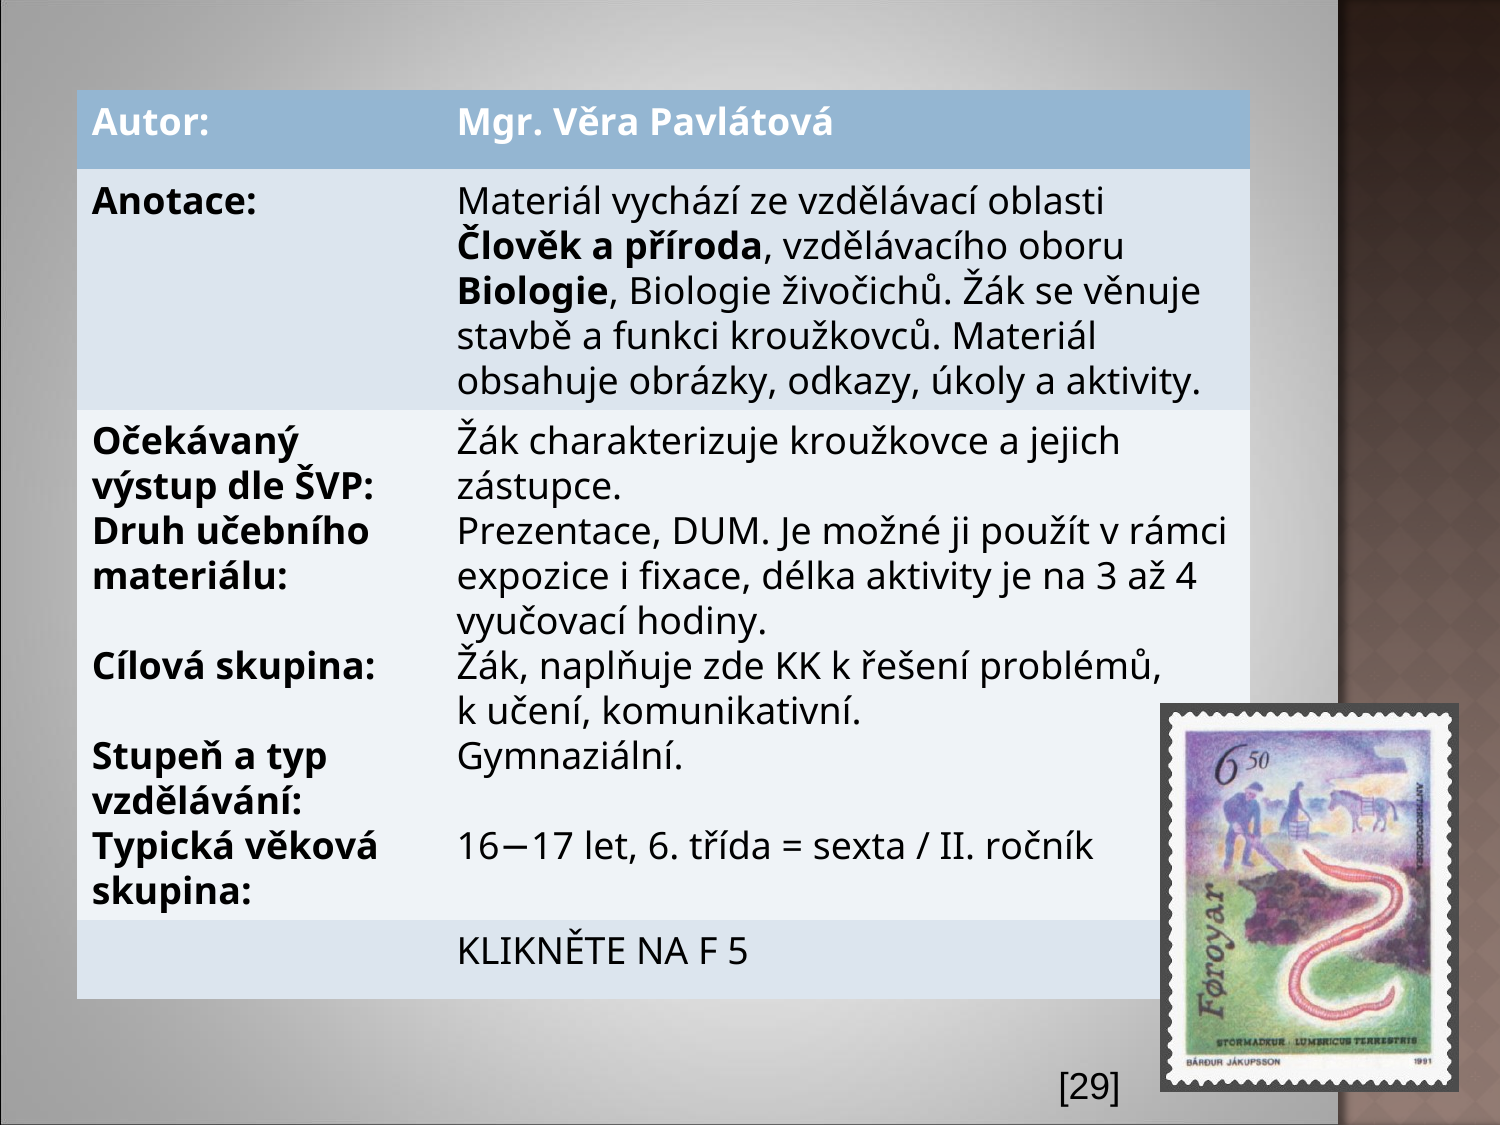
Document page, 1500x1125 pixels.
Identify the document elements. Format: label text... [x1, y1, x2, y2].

picture [0, 0, 1500, 1125]
table_cell Materiál vychází ze vzdělávací oblasti Člověk a příroda, vzdělávacího oboru Biologie, Biologie živočichů. Žák se věnuje stavbě a funkci kroužkovců. Materiál obsahuje obrázky, odkazy, úkoly a aktivity. [442, 169, 1250, 410]
table_cell Očekávaný výstup dle ŠVP: Druh učebního materiálu: Cílová skupina: Stupeň a typ vzdělávání: Typická věková skupina: [77, 410, 442, 920]
table_cell [77, 920, 442, 999]
table_header Mgr. Věra Pavlátová [442, 90, 1250, 169]
table_cell Žák charakterizuje kroužkovce a jejich zástupce. Prezentace, DUM. Je možné ji použít v rámci expozice i fixace, délka aktivity je na 3 až 4 vyučovací hodiny. Žák, naplňuje zde KK k řešení problémů, k učení, komunikativní. Gymnaziální. 16−17 let, 6. třída = sexta / II. ročník [442, 410, 1250, 920]
table_header Autor: [77, 90, 442, 169]
text_box [29] [1043, 1054, 1136, 1125]
table_cell KLIKNĚTE NA F 5 [442, 920, 1160, 999]
table_cell Anotace: [77, 169, 442, 410]
